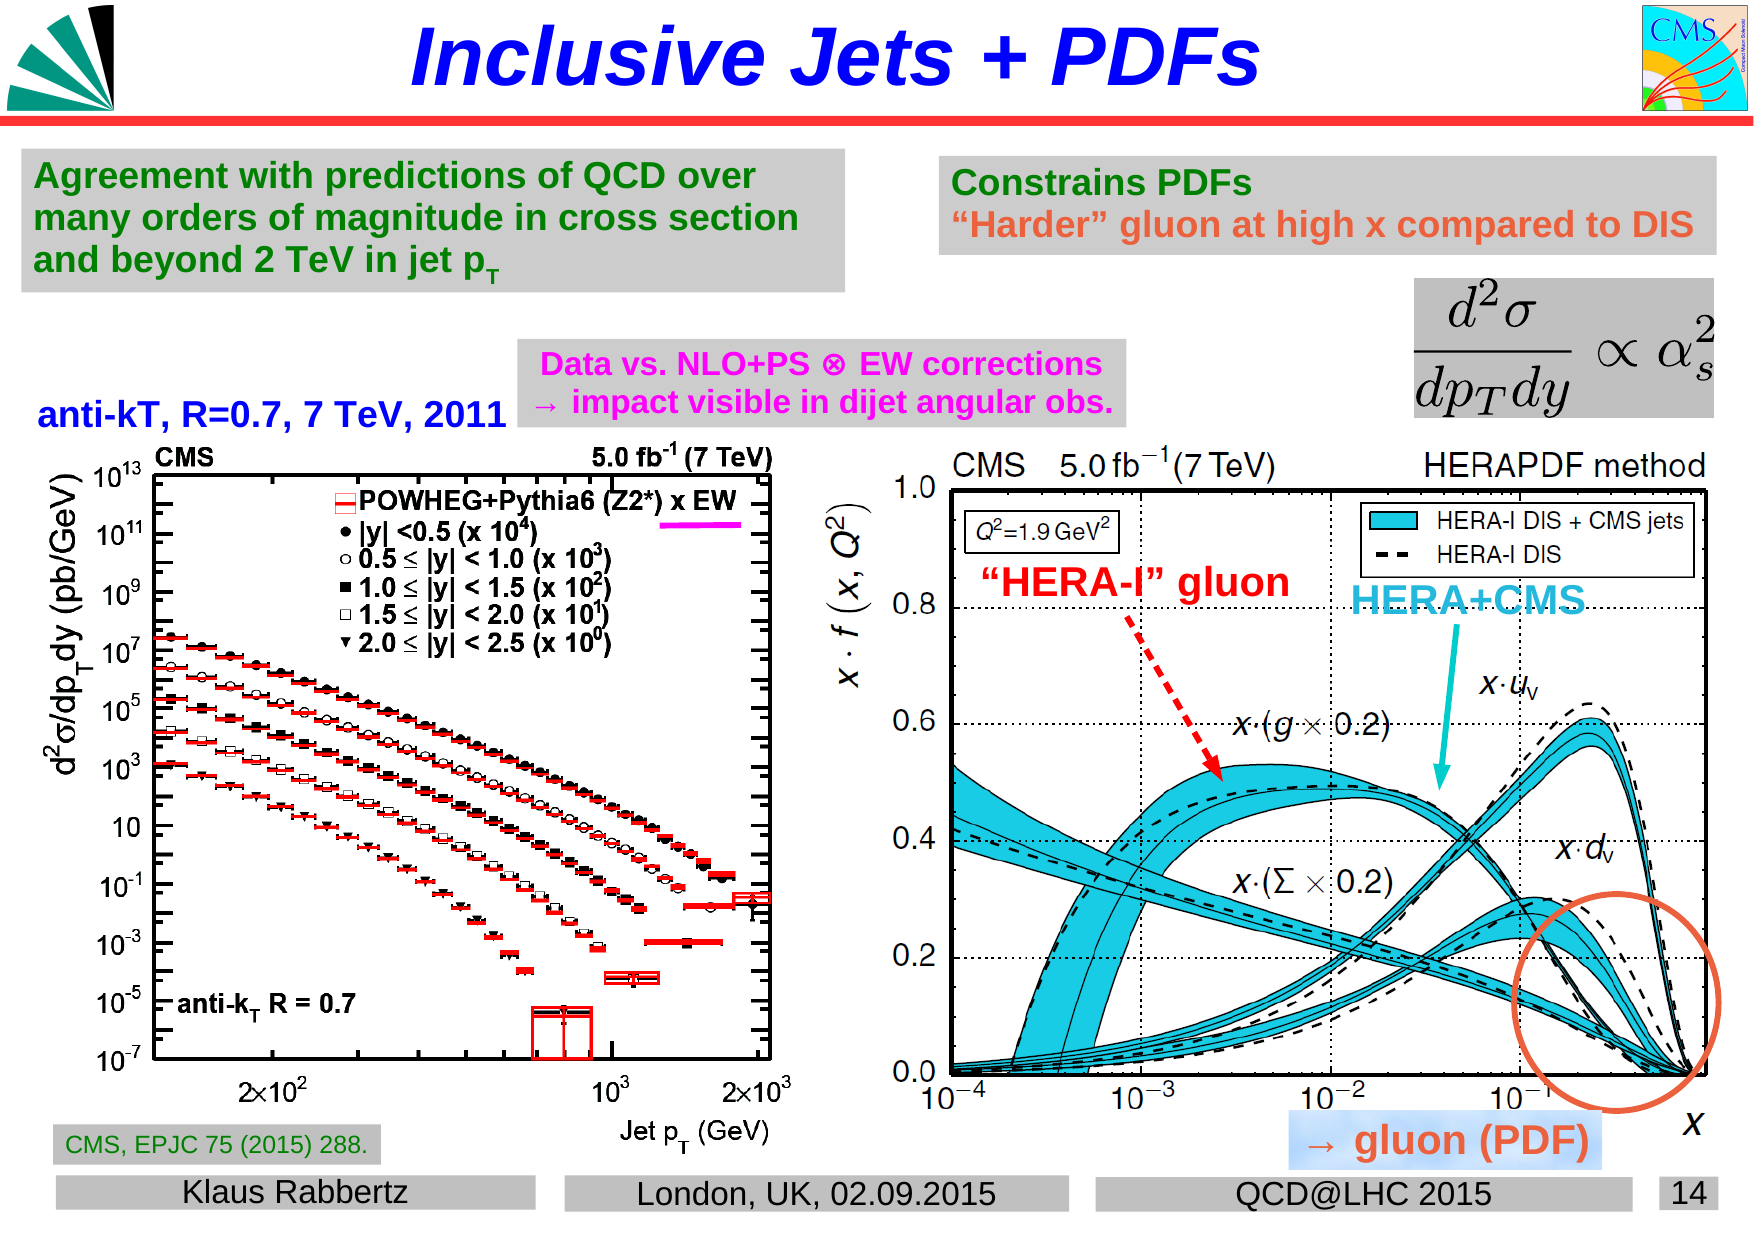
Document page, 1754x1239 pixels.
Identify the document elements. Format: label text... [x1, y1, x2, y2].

text_box CMS, EPJC 75 (2015) 288. [53, 1124, 381, 1165]
text_box Data vs. NLO+PS ⊗ EW corrections → impact visible in dijet angular obs. [517, 338, 1126, 428]
picture [818, 435, 1717, 1144]
text_box Constrains PDFs “Harder” gluon at high x compared to DIS [938, 155, 1717, 255]
title Inclusive Jets + PDFs [129, 0, 1545, 114]
picture [1413, 278, 1715, 418]
text_box Agreement with predictions of QCD over many orders of magnitude in cross section and beyond 2 TeV in jet pT [21, 148, 846, 293]
text_box anti-kT, R=0.7, 7 TeV, 2011 [25, 387, 507, 442]
picture [1642, 5, 1748, 111]
text_box → gluon (PDF) [1288, 1110, 1603, 1170]
picture [40, 436, 797, 1161]
picture [7, 5, 114, 112]
picture [1518, 898, 1715, 1107]
picture [1603, 1039, 1717, 1144]
text_box “HERA-I” gluon [967, 552, 1303, 612]
text_box HERA+CMS [1338, 570, 1599, 630]
